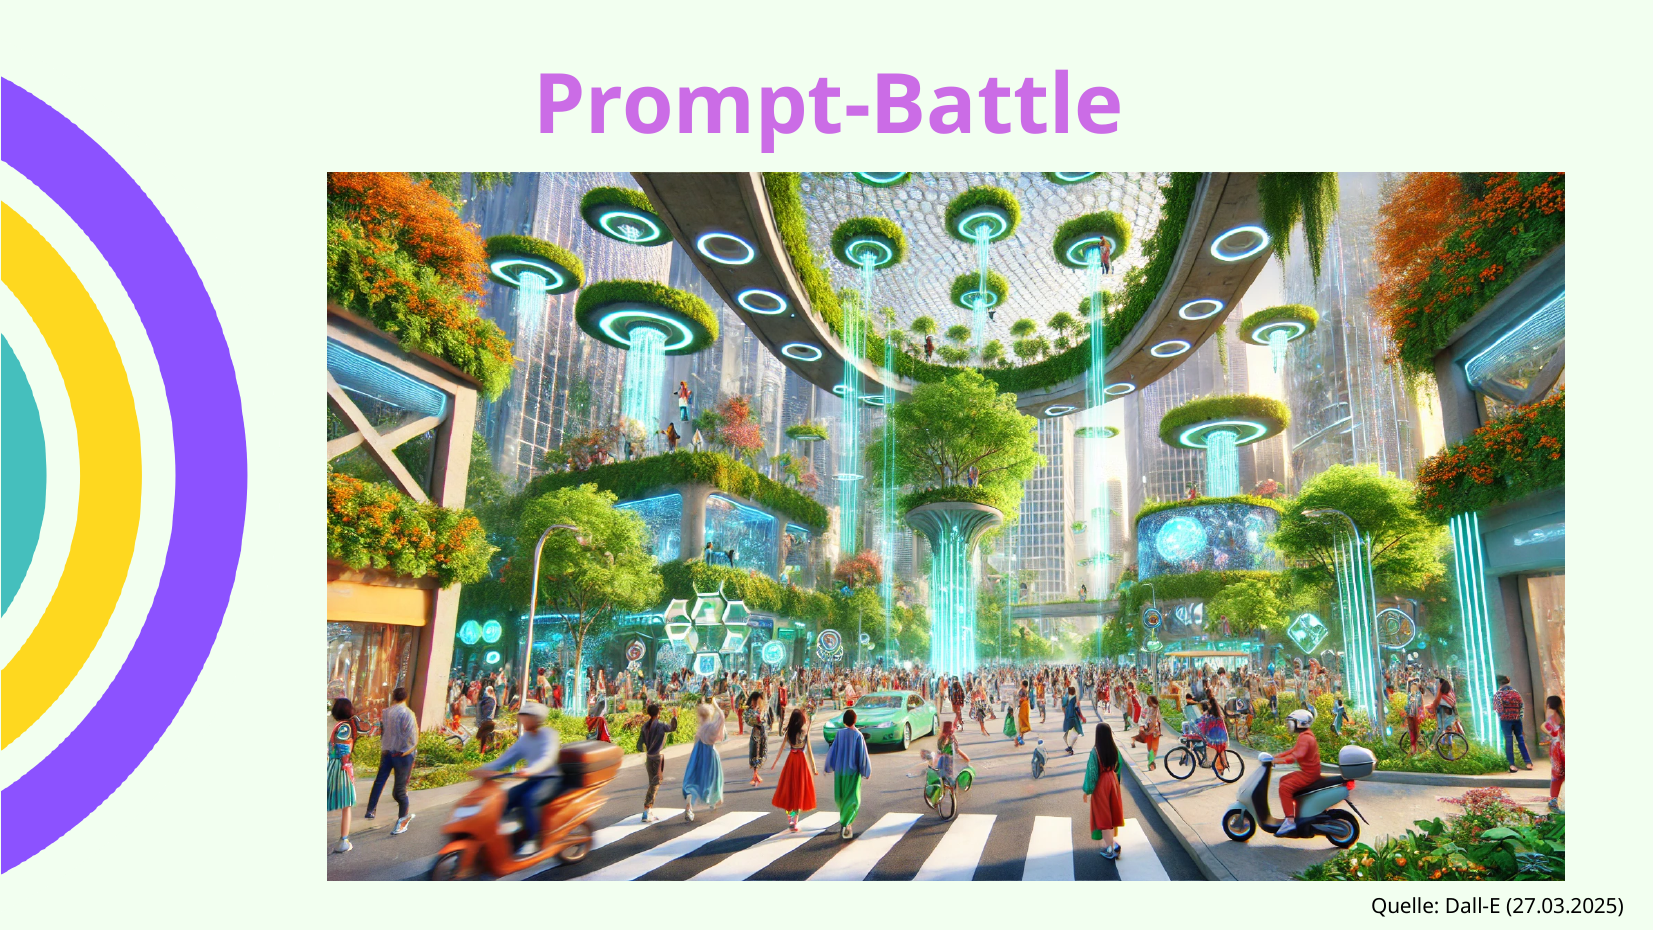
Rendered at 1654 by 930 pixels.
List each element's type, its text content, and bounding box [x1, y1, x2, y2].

text_box Quelle: Dall-E (27.03.2025) [1356, 884, 1643, 928]
text_box Prompt-Battle [220, 37, 1438, 204]
picture [1, 0, 280, 930]
picture [327, 172, 1565, 881]
